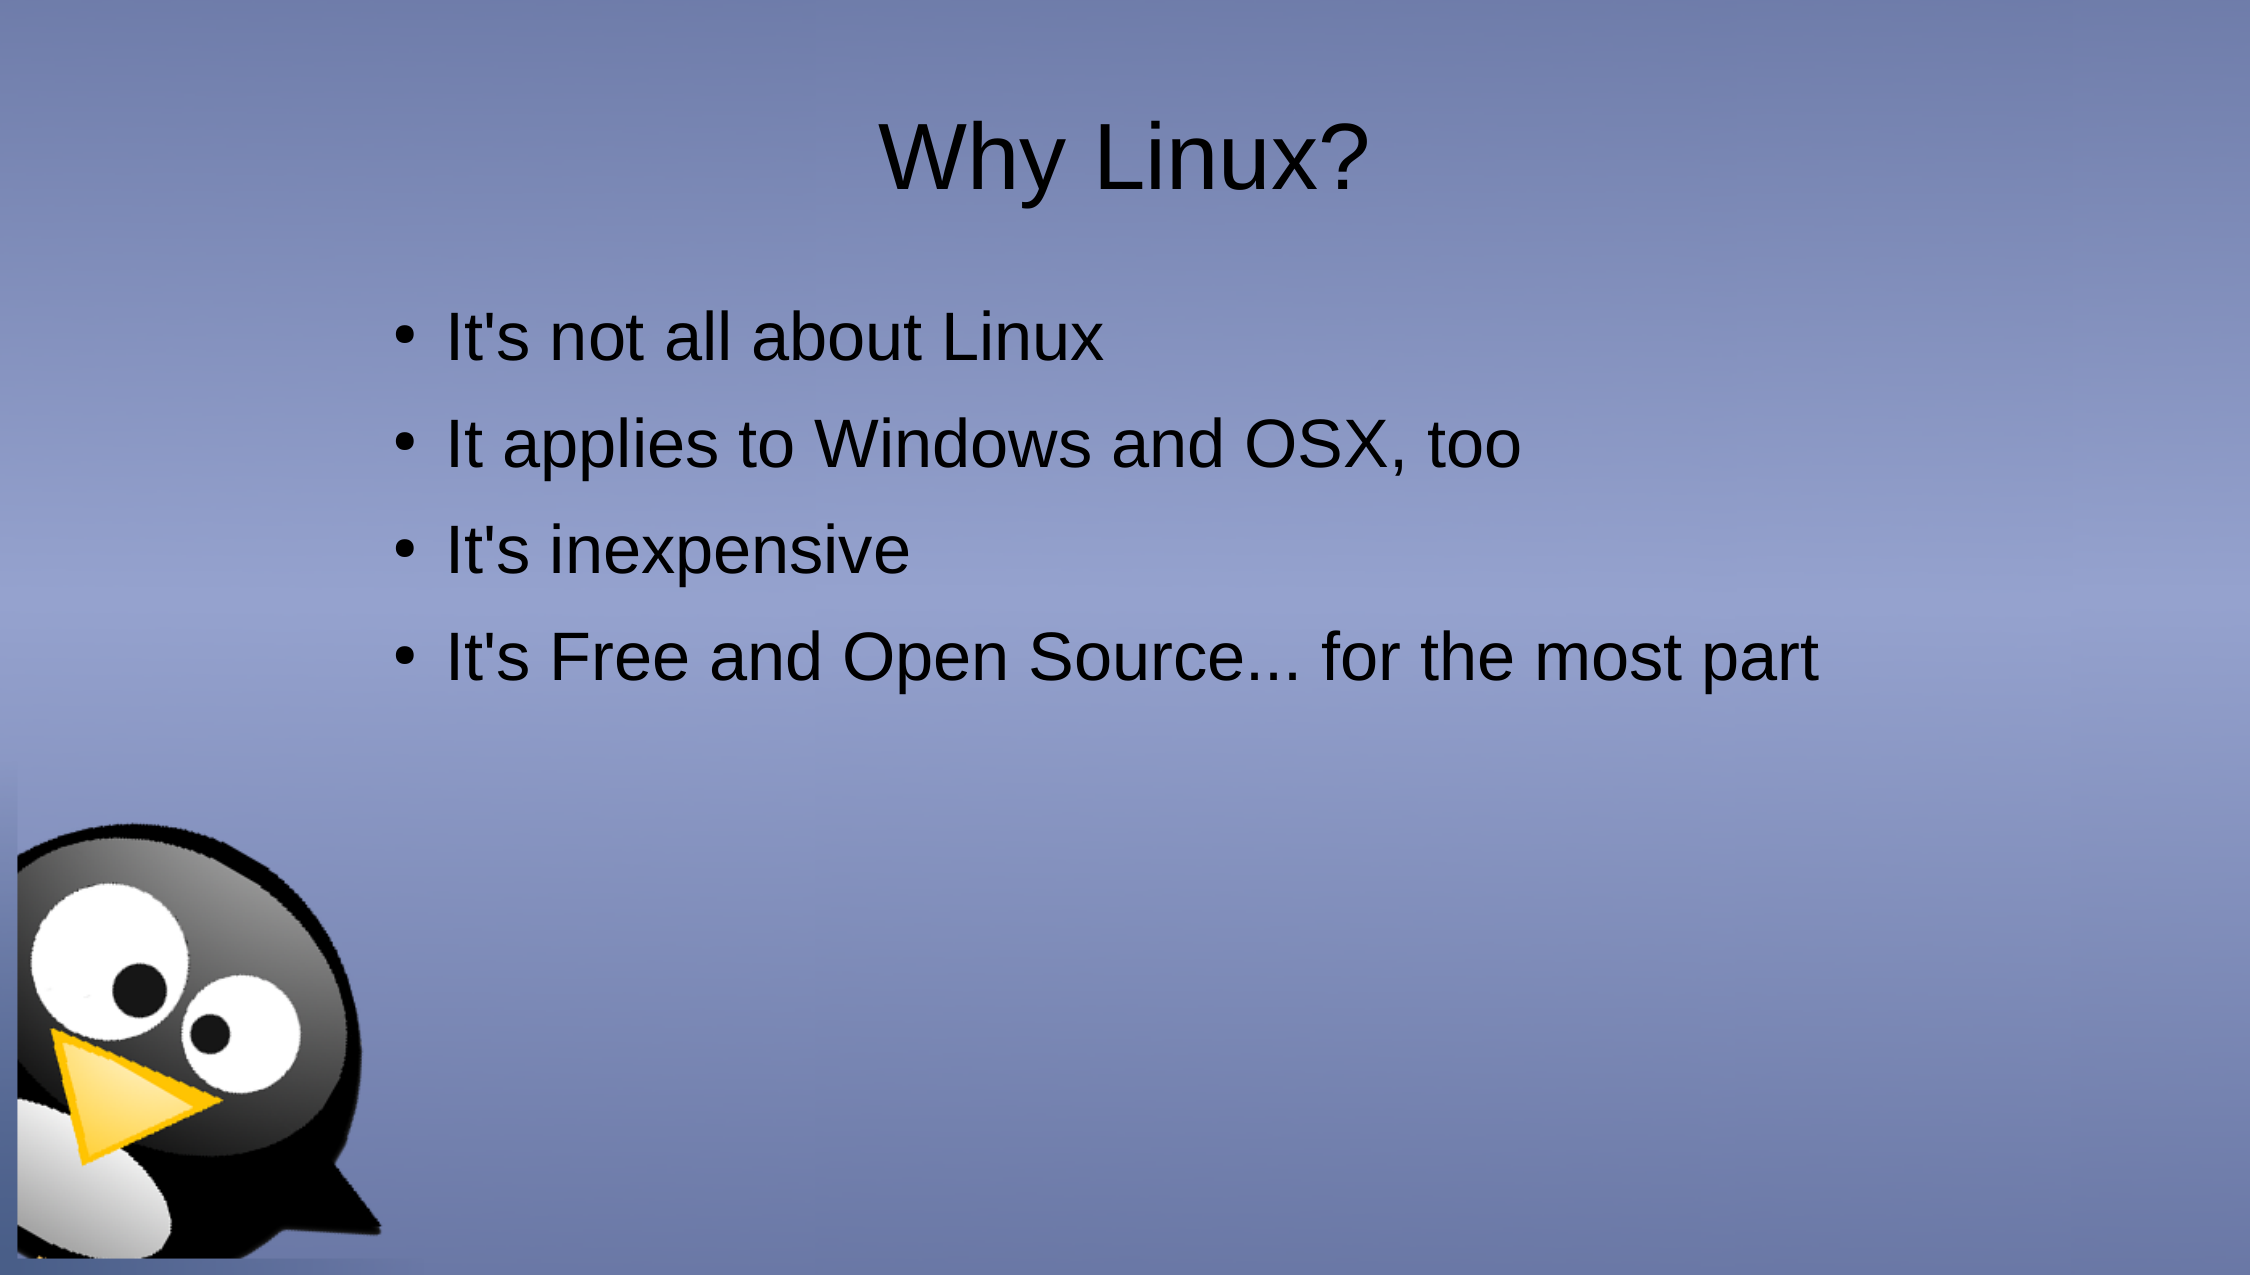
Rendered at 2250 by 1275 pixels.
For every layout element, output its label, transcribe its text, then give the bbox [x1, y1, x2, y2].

picture [0, 0, 2250, 1275]
list It's not all about Linux It applies to Windows and OSX, too It's inexpensive It's Free and Open Source... for the most part [375, 298, 2138, 1140]
title Why Linux? [112, 50, 2138, 264]
